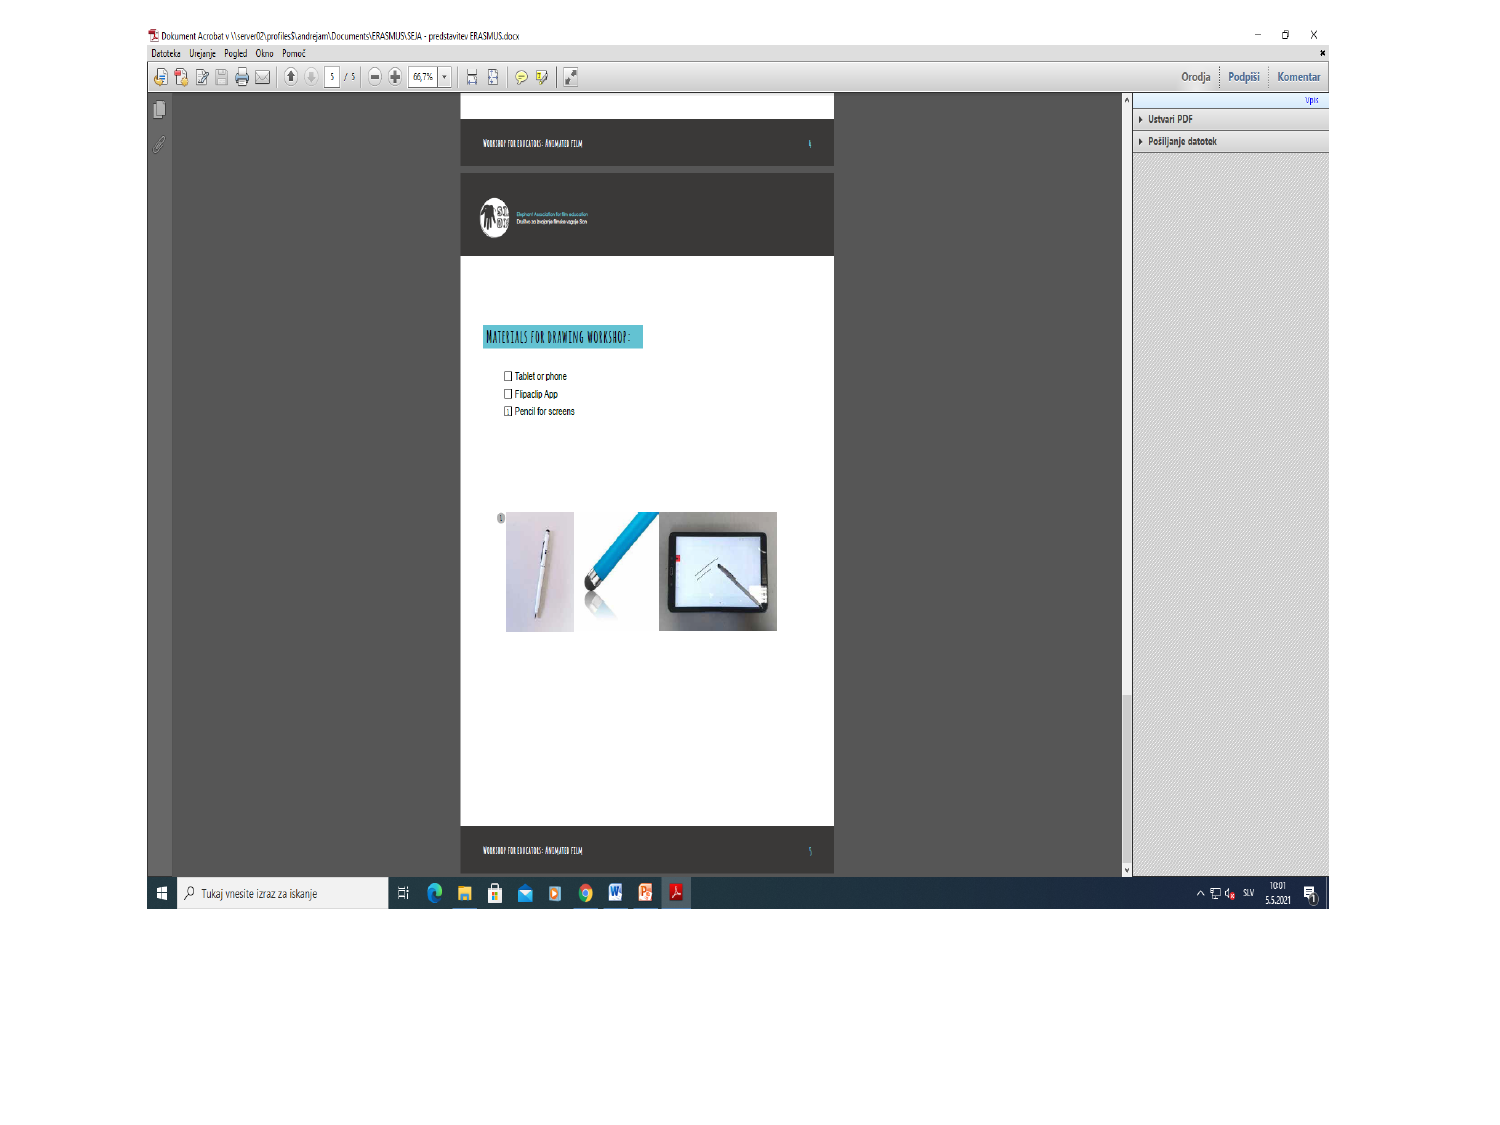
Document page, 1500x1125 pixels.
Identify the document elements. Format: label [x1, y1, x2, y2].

picture [147, 26, 1329, 909]
